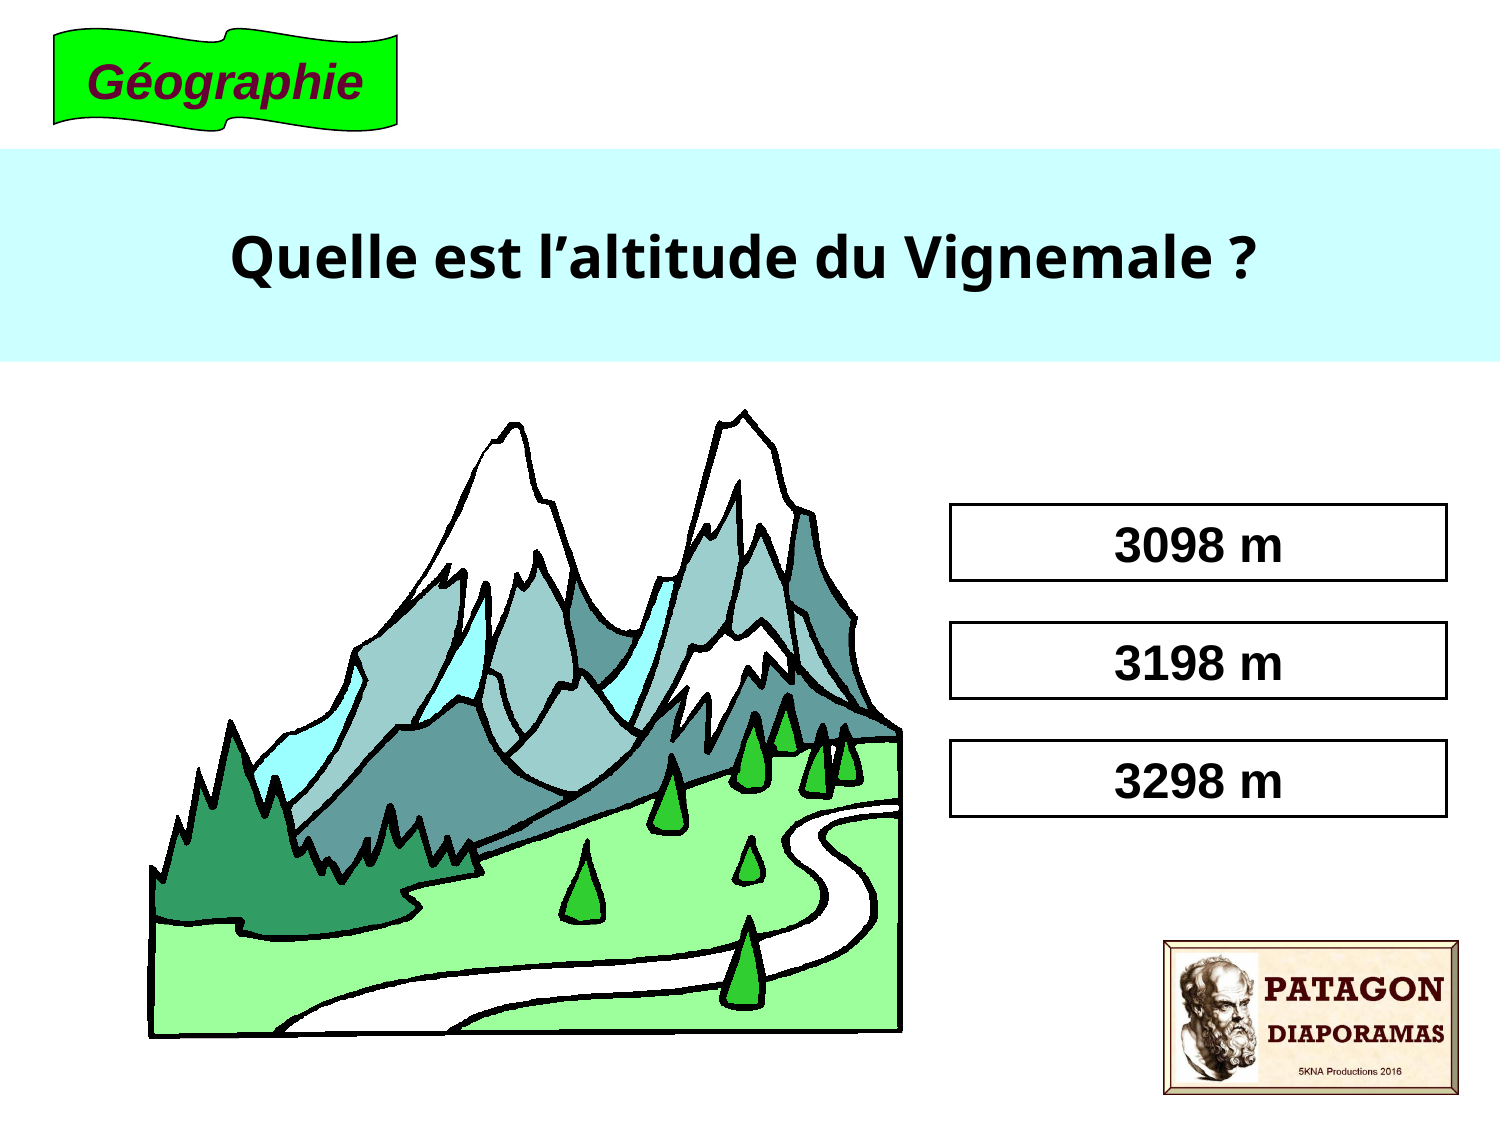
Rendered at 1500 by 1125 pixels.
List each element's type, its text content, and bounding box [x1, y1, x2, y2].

text_box 3198 m [950, 622, 1447, 699]
text_box 3298 m [950, 740, 1447, 817]
text_box Géographie [53, 28, 397, 131]
picture [147, 408, 903, 1039]
text_box 3098 m [950, 504, 1447, 581]
picture [1163, 940, 1459, 1095]
text_box Quelle est l’altitude du Vignemale ? [0, 148, 1500, 362]
